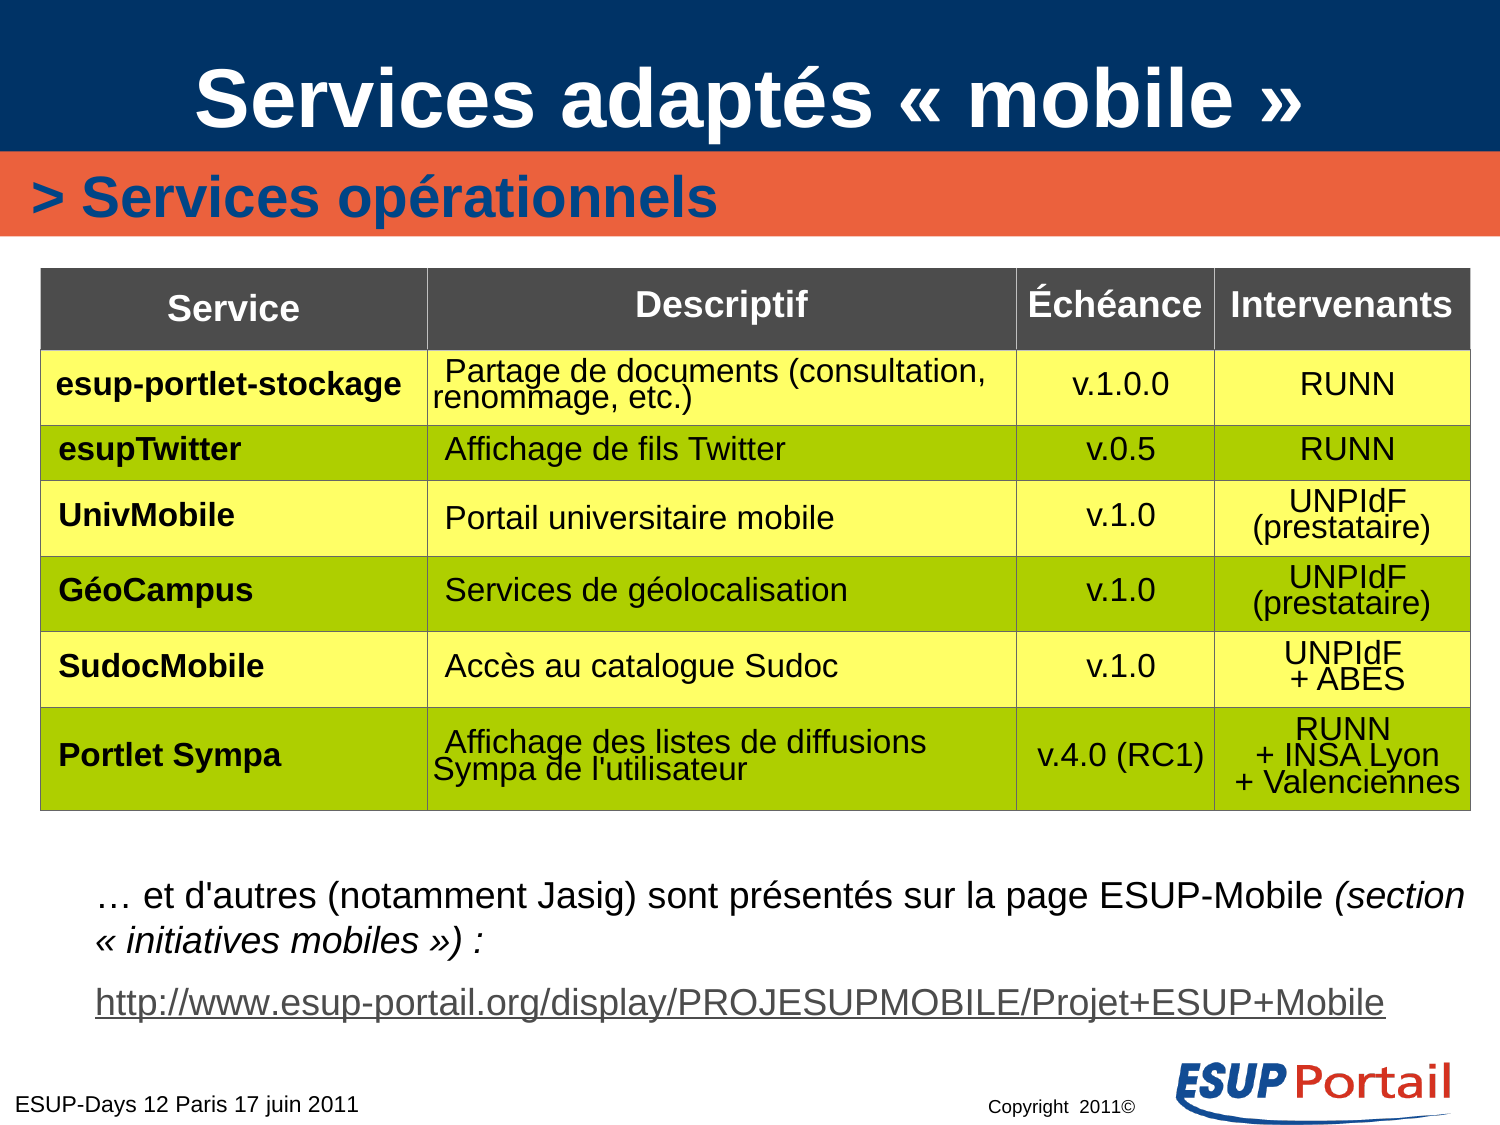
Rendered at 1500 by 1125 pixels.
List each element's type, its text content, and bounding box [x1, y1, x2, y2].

text_box Services adaptés « mobile » [0, 0, 1500, 151]
table_cell RUNN + INSA Lyon + Valenciennes [1215, 708, 1470, 810]
table_header Intervenants [1215, 268, 1470, 350]
table_cell Partage de documents (consultation, renommage, etc.) [428, 351, 1016, 425]
table_cell Affichage de fils Twitter [428, 426, 1016, 480]
table_cell GéoCampus [41, 557, 427, 631]
table_cell UNPIdF (prestataire) [1215, 557, 1470, 631]
table_cell UNPIdF + ABES [1215, 632, 1470, 707]
table_cell v.0.5 [1017, 426, 1214, 480]
text_box > Services opérationnels [0, 151, 1500, 237]
table_cell Accès au catalogue Sudoc [428, 632, 1016, 707]
table_cell v.1.0 [1017, 481, 1214, 556]
text_box … et d'autres (notamment Jasig) sont présentés sur la page ESUP-Mobile (section « initiatives mobiles ») : http://www.esup-portail.org/display/PROJESUPMOBILE/Projet+ESUP+Mobile [0, 237, 1500, 1062]
table_cell UNPIdF (prestataire) [1215, 481, 1470, 556]
text_box ESUP-Days 12 Paris 17 juin 2011 [0, 1070, 632, 1125]
table_header Échéance [1017, 268, 1214, 350]
table_cell Affichage des listes de diffusions Sympa de l'utilisateur [428, 708, 1016, 810]
table_cell RUNN [1215, 351, 1470, 425]
table_cell v.4.0 (RC1) [1017, 708, 1214, 810]
table_cell UnivMobile [41, 481, 427, 556]
table_cell v.1.0 [1017, 632, 1214, 707]
table_header Service [41, 268, 427, 350]
table_cell esup-portlet-stockage [41, 351, 427, 425]
picture [1175, 1062, 1451, 1125]
table_header Descriptif [428, 268, 1016, 350]
table_cell Services de géolocalisation [428, 557, 1016, 631]
table_cell Portail universitaire mobile [428, 481, 1016, 556]
table_cell v.1.0 [1017, 557, 1214, 631]
table_cell RUNN [1215, 426, 1470, 480]
table_cell SudocMobile [41, 632, 427, 707]
table_cell v.1.0.0 [1017, 351, 1214, 425]
table_cell esupTwitter [41, 426, 427, 480]
table_cell Portlet Sympa [41, 708, 427, 810]
